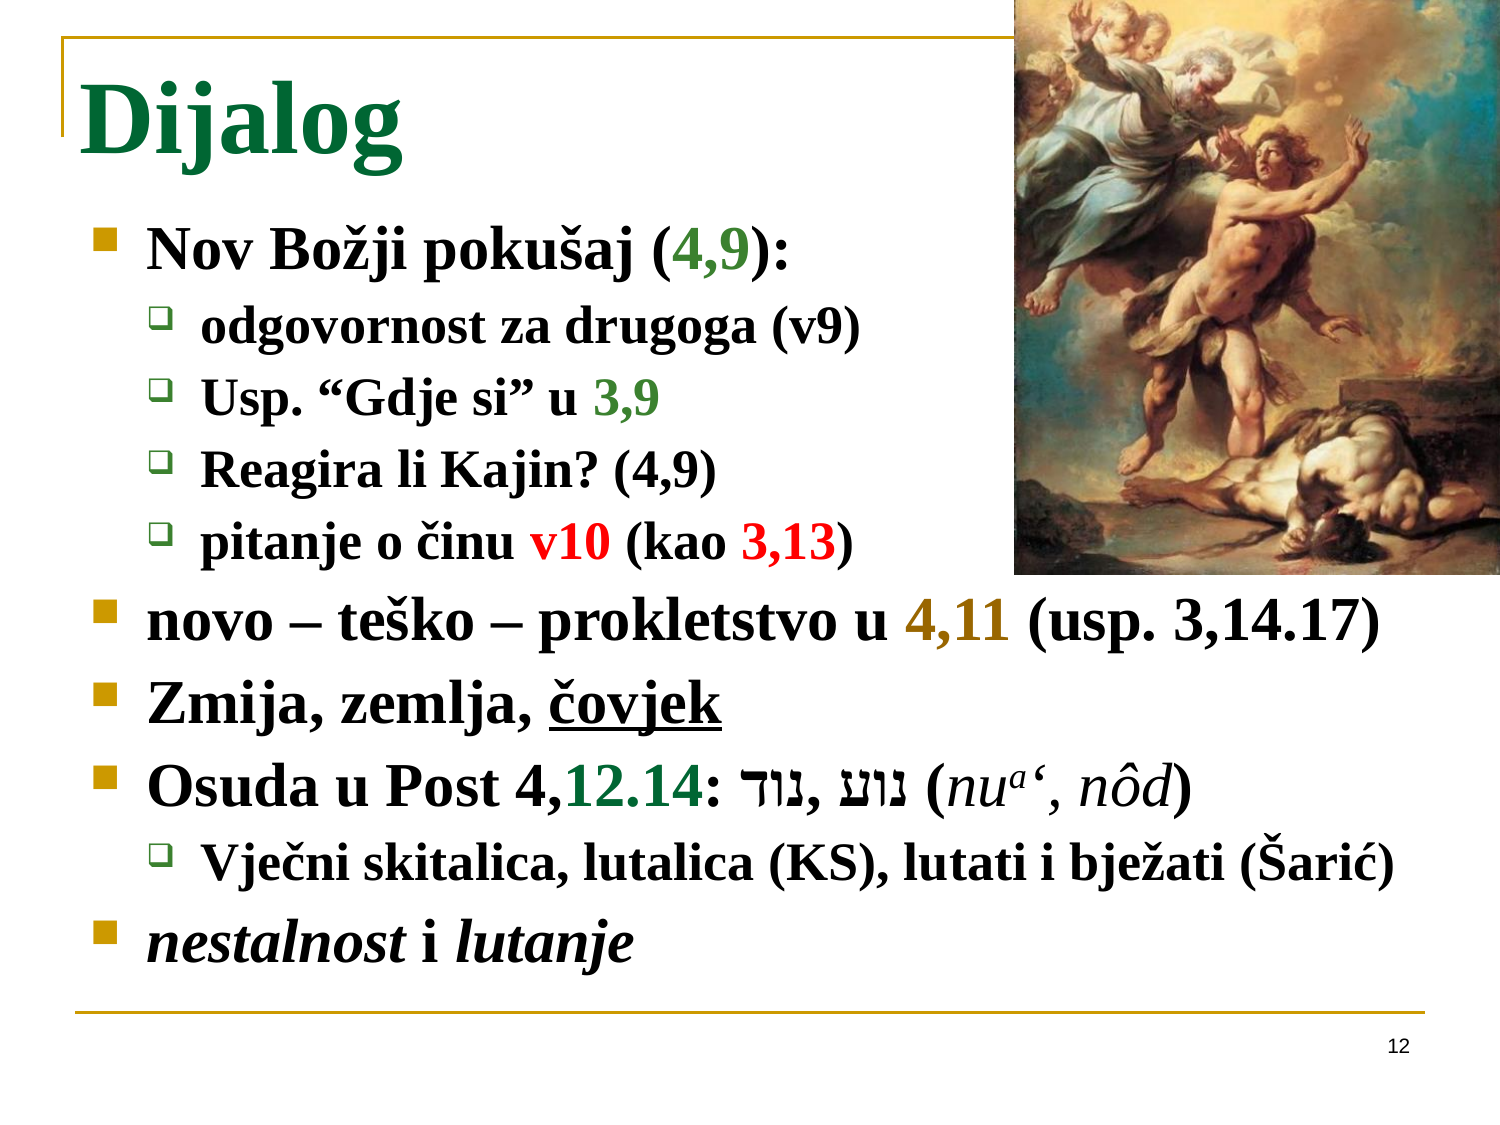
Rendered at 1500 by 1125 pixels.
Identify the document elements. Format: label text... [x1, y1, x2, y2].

text_box <number> [1112, 1025, 1426, 1101]
picture [1014, 0, 1500, 575]
list Nov Božji pokušaj (4,9): odgovornost za drugoga (v9) Usp. “Gdje si” u 3,9 Reagira li Kajin? (4,9) pitanje o činu v10 (kao 3,13) novo – teško – prokletstvo u 4,11 (usp. 3,14.17) Zmija, zemlja, čovjek Osuda u Post 4,12.14: נוע ,נוד (nua‘, nôd) Vječni skitalica, lutalica (KS), lutati i bježati (Šarić) nestalnost i lutanje [75, 207, 1426, 1006]
title Dijalog [64, 19, 1014, 182]
